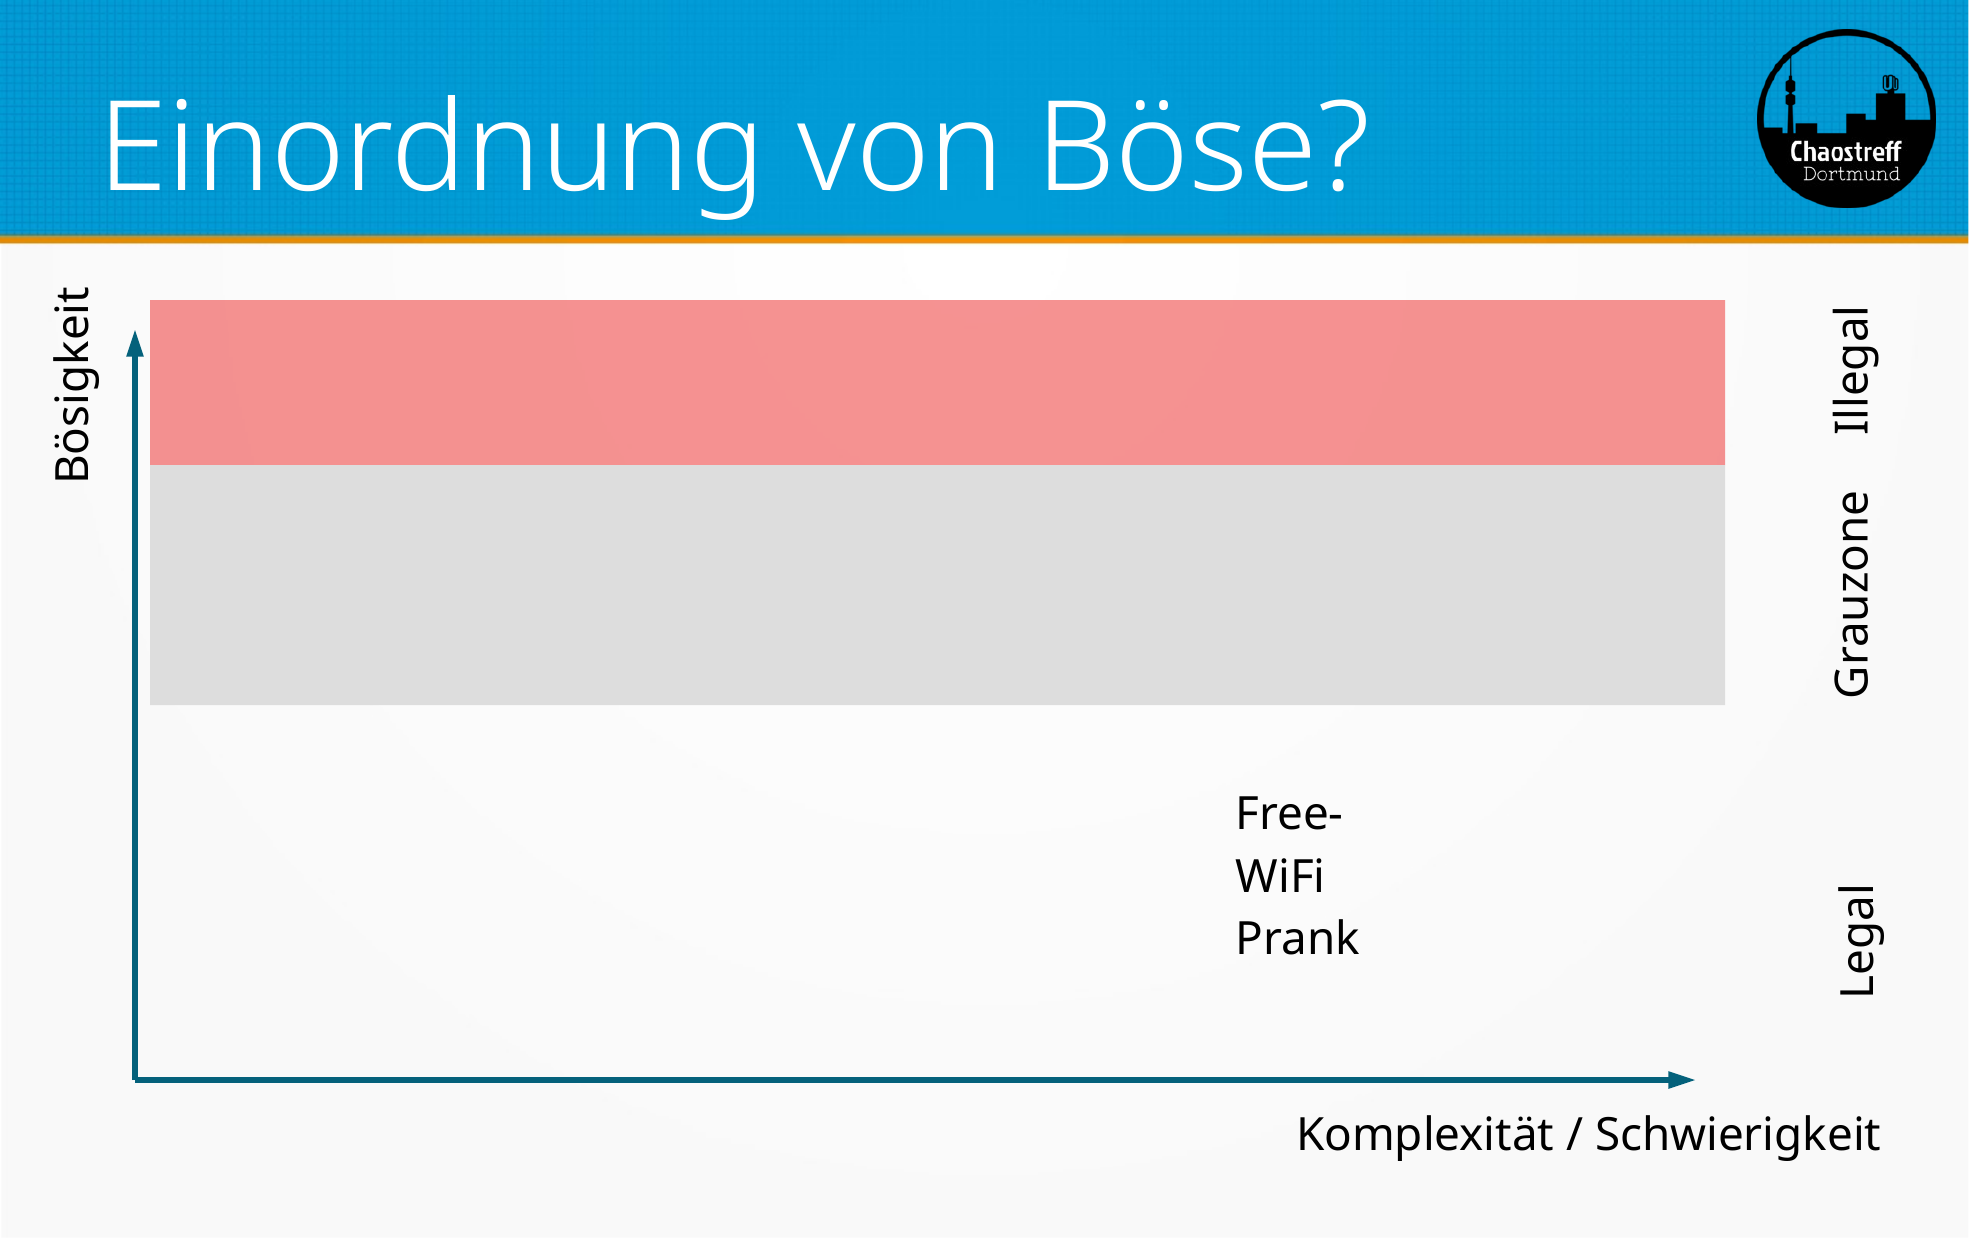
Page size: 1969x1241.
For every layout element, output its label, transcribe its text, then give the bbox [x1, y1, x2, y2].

text_box Legal [1796, 831, 1915, 1006]
picture [0, 233, 1969, 1241]
text_box Free-WiFi Prank [1230, 789, 1381, 961]
text_box Illegal [1815, 292, 1885, 442]
text_box Komplexität / Schwierigkeit [1290, 1097, 1933, 1168]
text_box [150, 300, 1726, 706]
text_box Bösigkeit [35, 270, 106, 491]
picture [1870, 34, 1935, 204]
title Einordnung von Böse? [98, 19, 1870, 227]
text_box Grauzone [1815, 472, 1885, 706]
